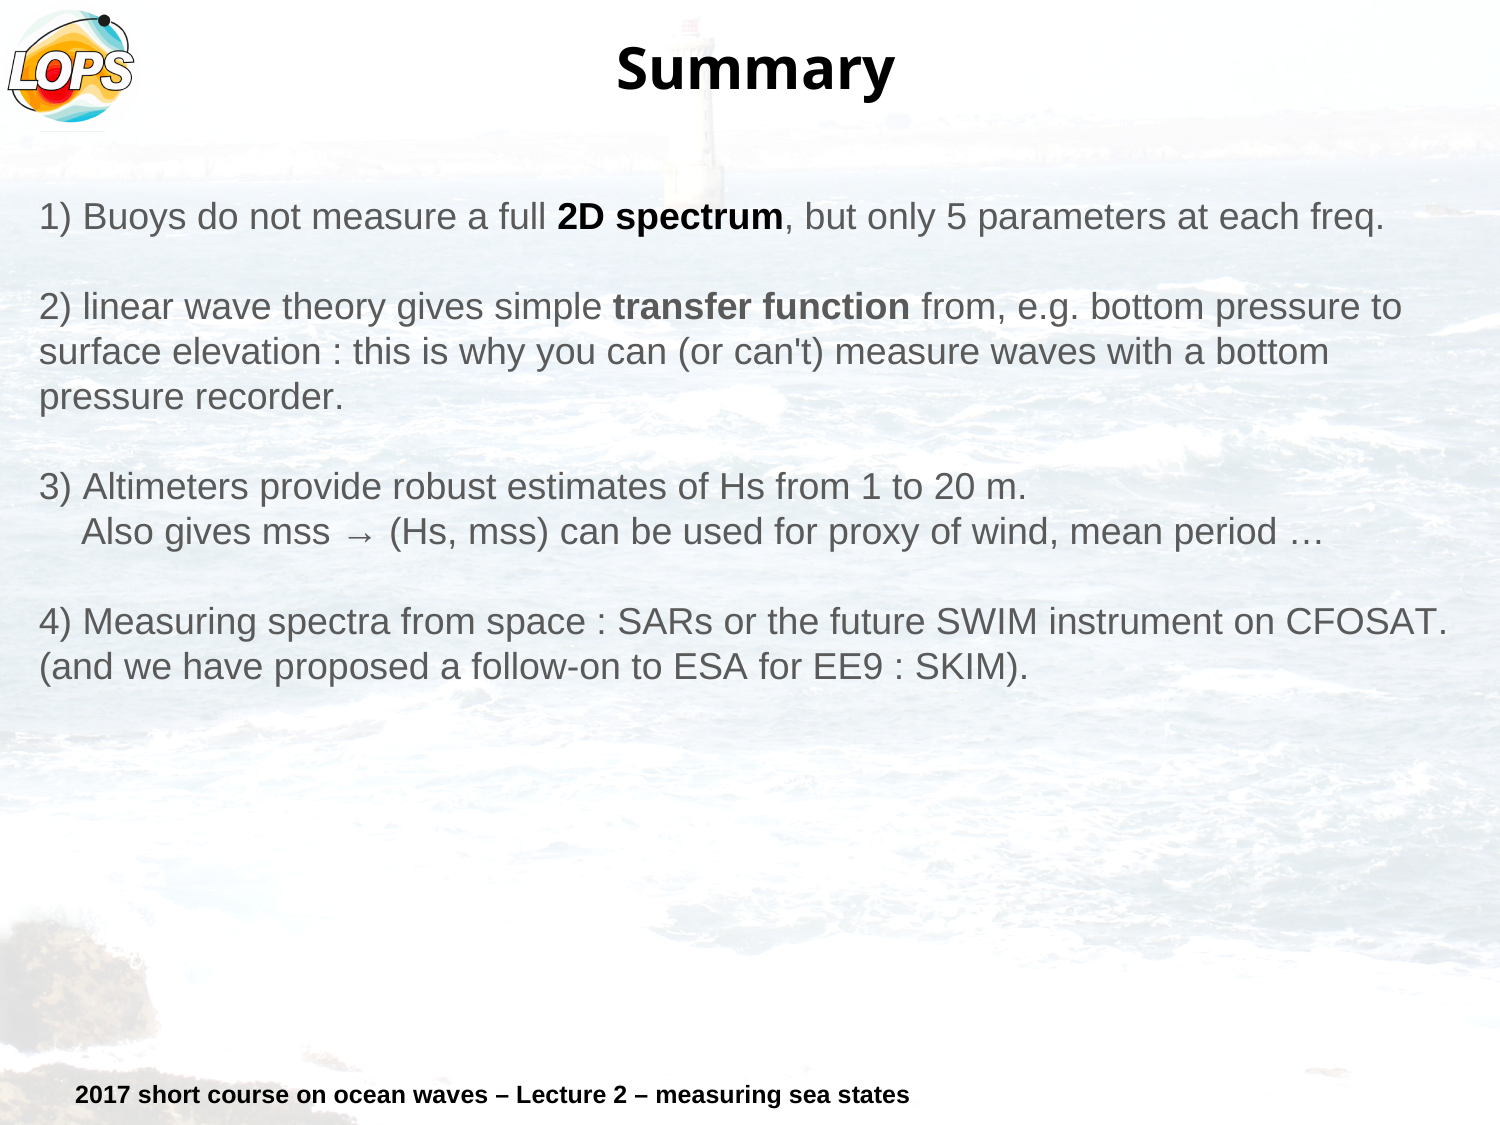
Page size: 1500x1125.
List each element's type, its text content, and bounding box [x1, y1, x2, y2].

text_box Summary [601, 23, 911, 110]
text_box 1) Buoys do not measure a full 2D spectrum, but only 5 parameters at each freq. 2) linear wave theory gives simple transfer function from, e.g. bottom pressure to surface elevation : this is why you can (or can't) measure waves with a bottom pressure recorder. 3) Altimeters provide robust estimates of Hs from 1 to 20 m. Also gives mss → (Hs, mss) can be used for proxy of wind, mean period … 4) Measuring spectra from space : SARs or the future SWIM instrument on CFOSAT. (and we have proposed a follow-on to ESA for EE9 : SKIM). [24, 184, 1500, 578]
picture [0, 0, 1500, 1125]
